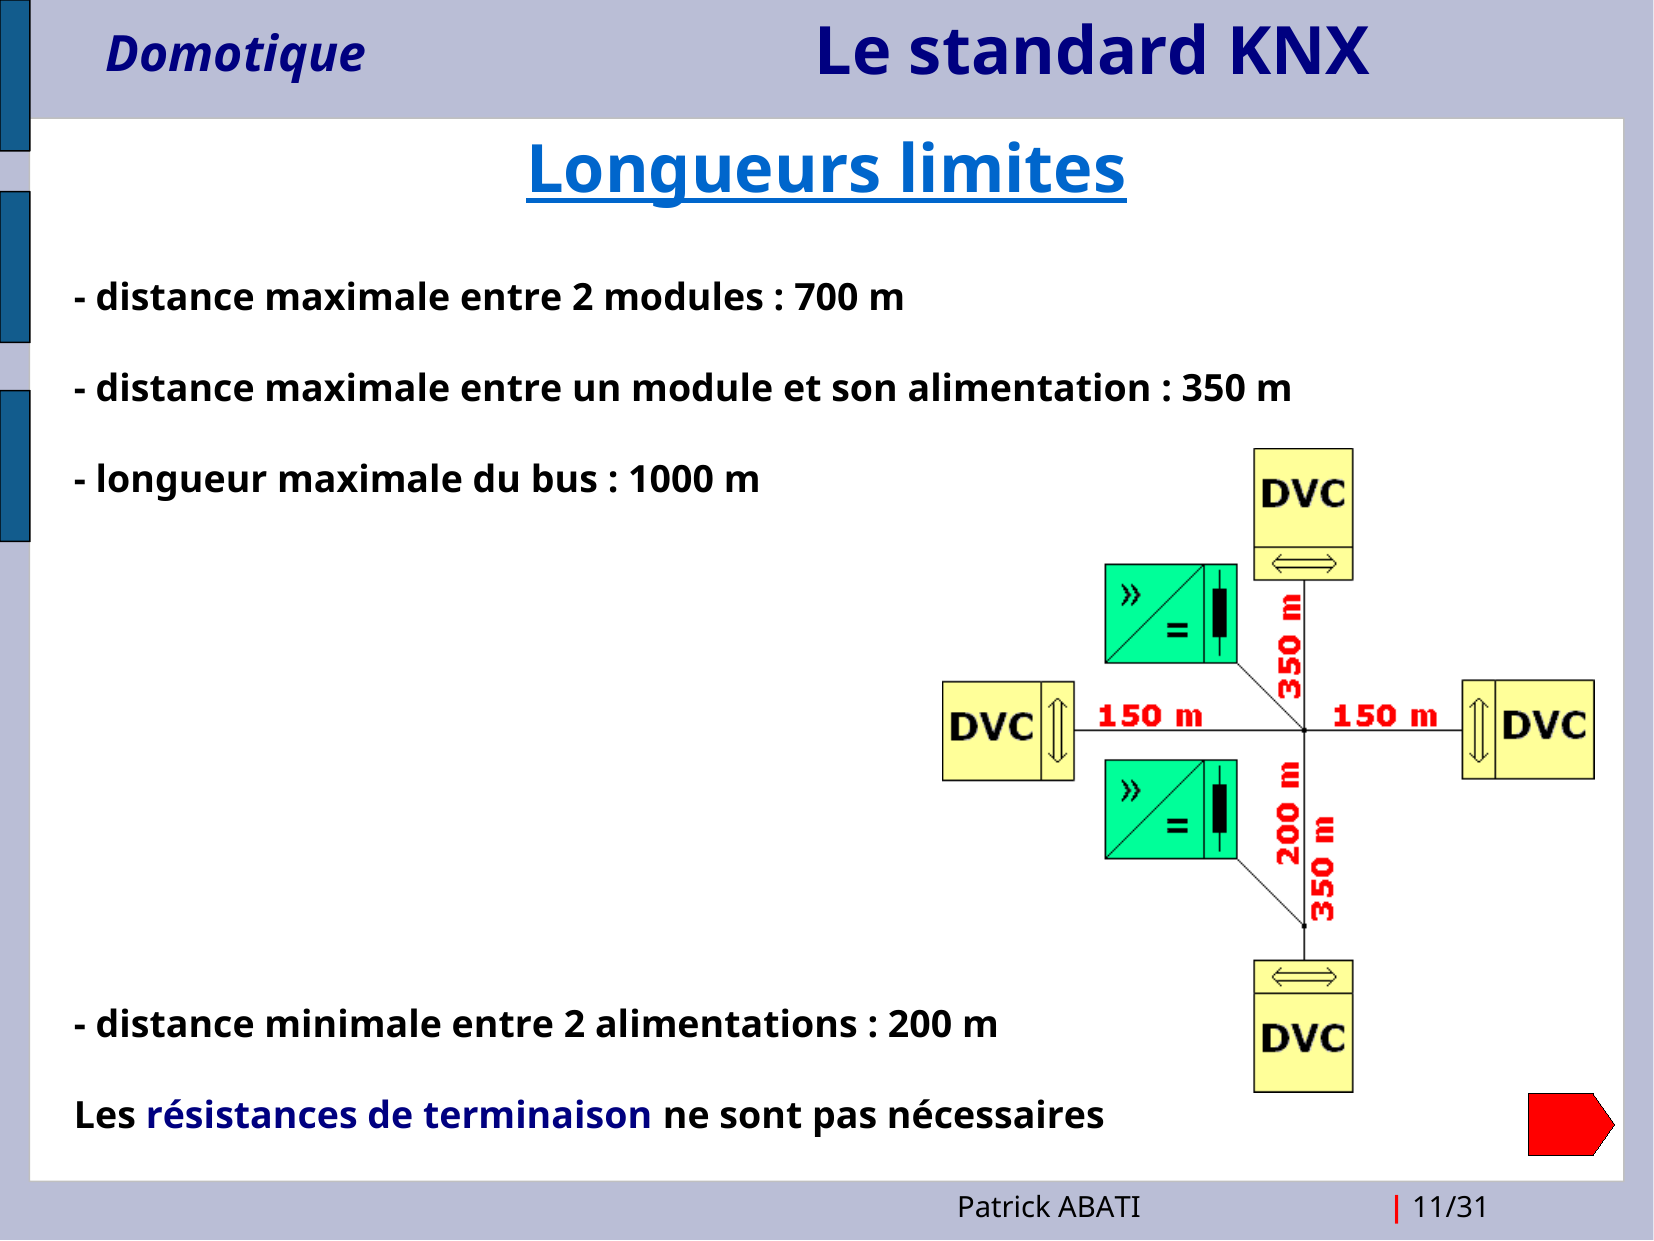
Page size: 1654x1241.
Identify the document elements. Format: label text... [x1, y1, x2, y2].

text_box Longueurs limites [29, 118, 1624, 215]
text_box [1528, 1093, 1615, 1156]
text_box - distance maximale entre 2 modules : 700 m - distance maximale entre un module et son alimentation : 350 m - longueur maximale du bus : 1000 m - distance minimale entre 2 alimentations : 200 m Les résistances de terminaison ne sont pas nécessaires [59, 265, 1595, 1141]
